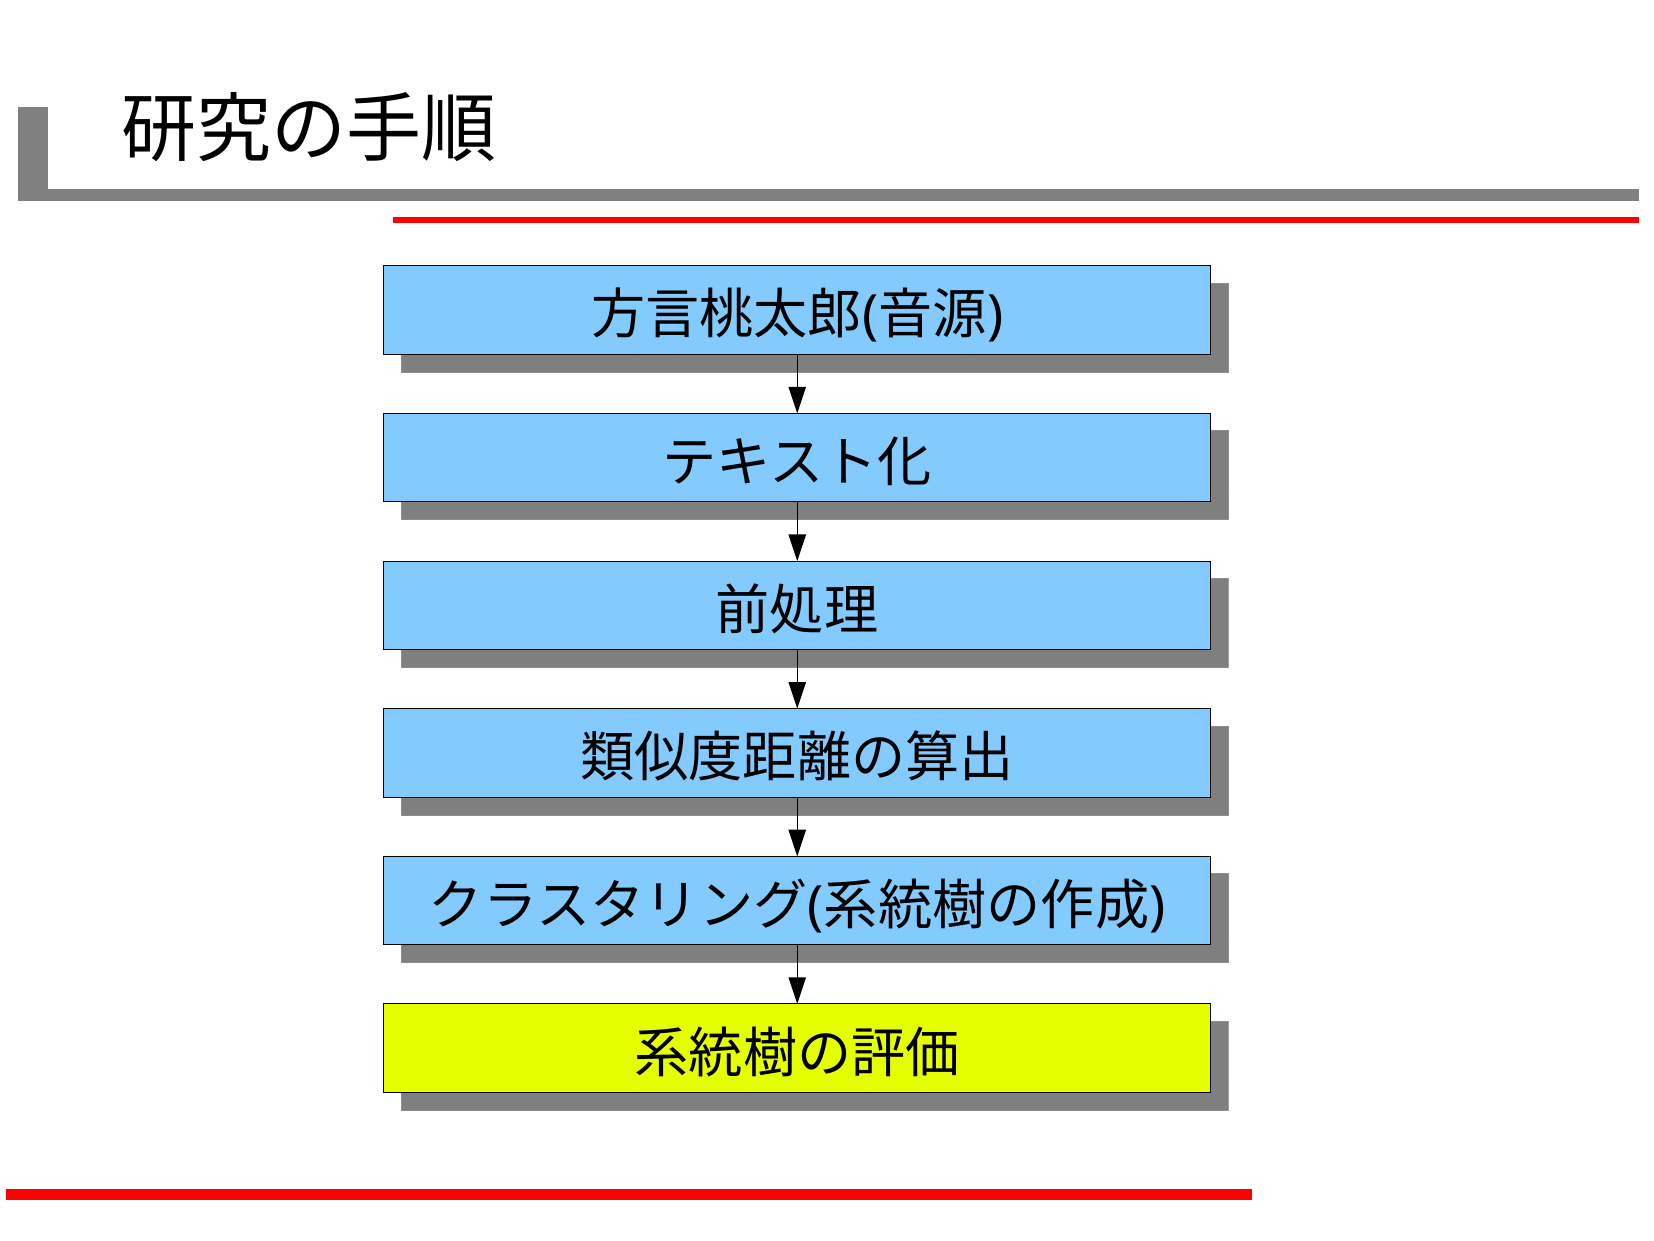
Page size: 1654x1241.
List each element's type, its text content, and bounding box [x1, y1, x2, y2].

text_box クラスタリング(系統樹の作成) [383, 856, 1211, 945]
text_box 方言桃太郎(音源) [383, 265, 1211, 355]
title 研究の手順 [121, 18, 1534, 226]
text_box 類似度距離の算出 [383, 708, 1211, 798]
text_box 系統樹の評価 [383, 1003, 1211, 1093]
text_box 前処理 [383, 561, 1211, 650]
text_box テキスト化 [383, 413, 1211, 502]
